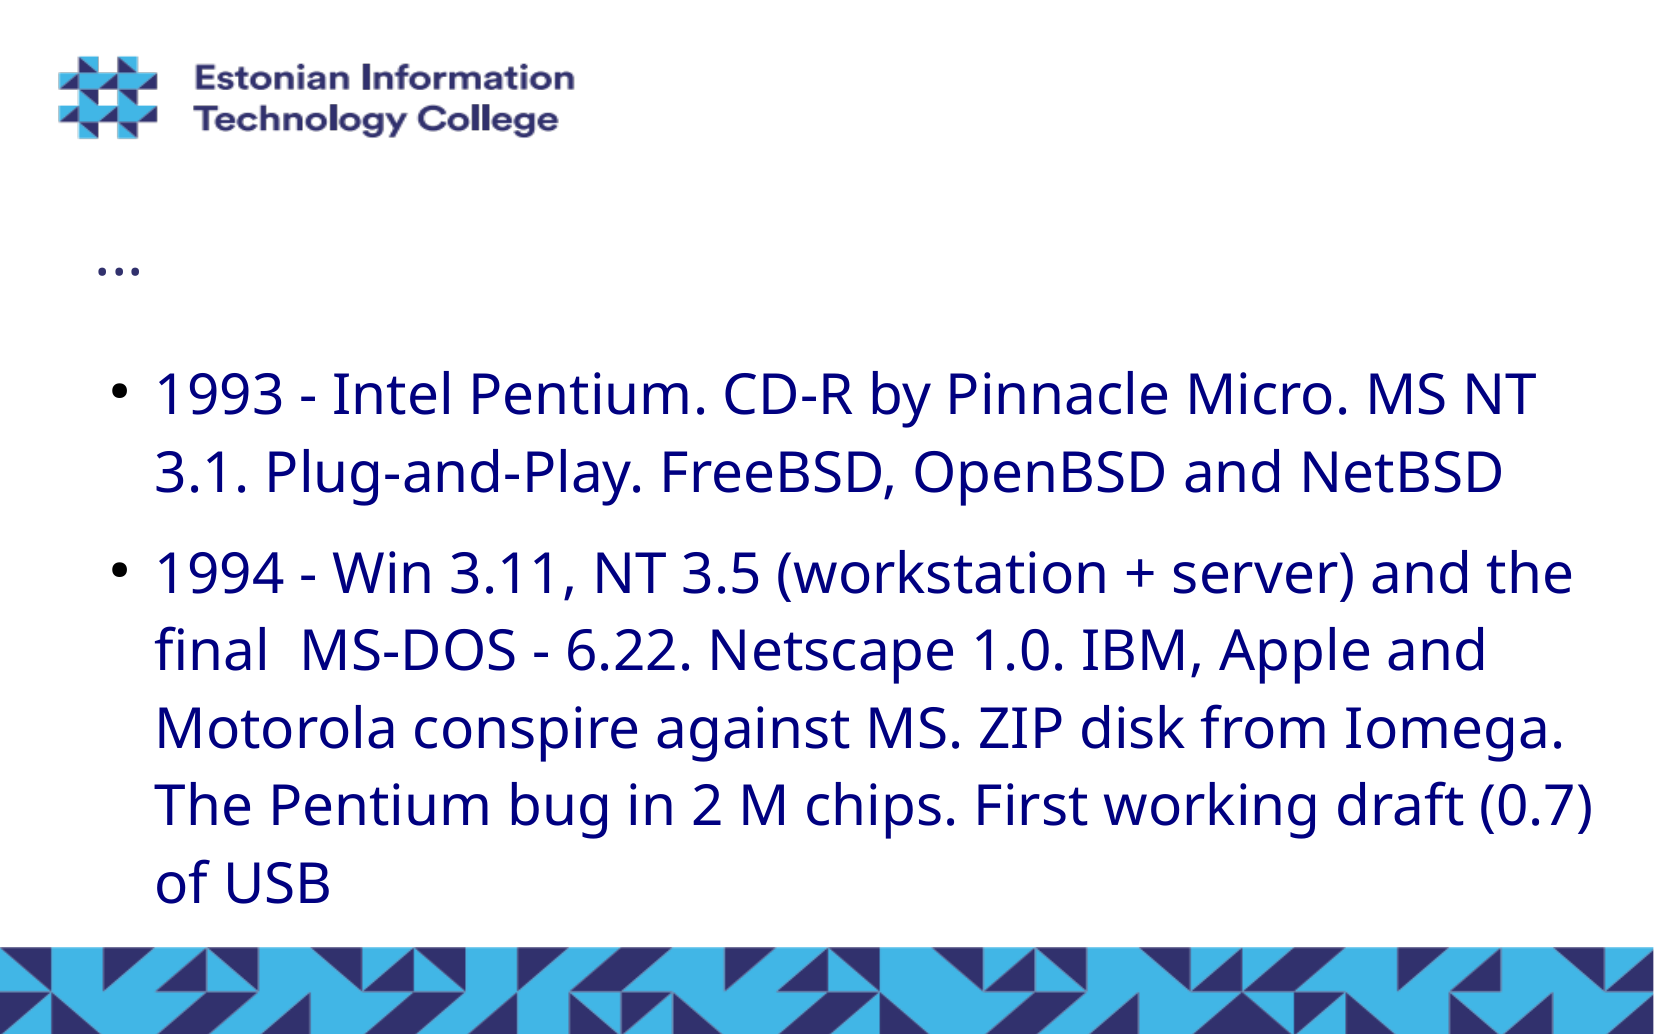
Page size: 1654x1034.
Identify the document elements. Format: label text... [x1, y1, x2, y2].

list 1993 - Intel Pentium. CD-R by Pinnacle Micro. MS NT 3.1. Plug-and-Play. FreeBSD, OpenBSD and NetBSD 1994 - Win 3.11, NT 3.5 (workstation + server) and the final MS-DOS - 6.22. Netscape 1.0. IBM, Apple and Motorola conspire against MS. ZIP disk from Iomega. The Pentium bug in 2 M chips. First working draft (0.7) of USB [94, 354, 1607, 922]
title ... [94, 165, 1231, 338]
